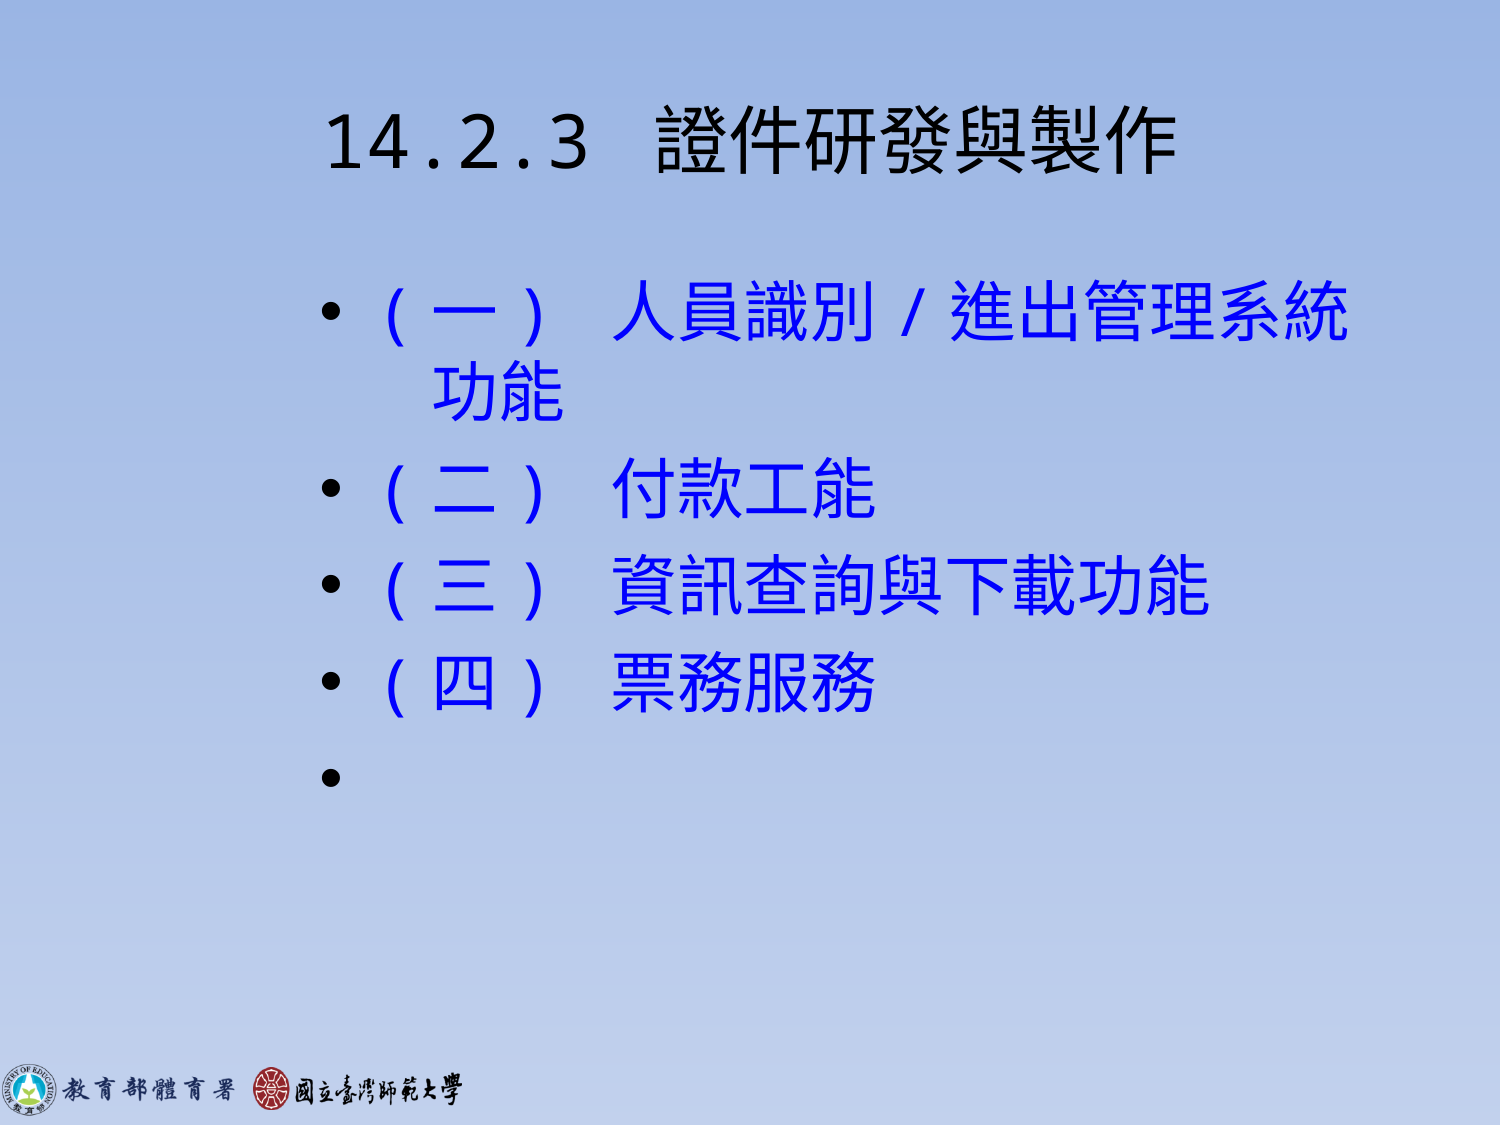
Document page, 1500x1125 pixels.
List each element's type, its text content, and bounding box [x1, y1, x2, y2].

title 14.2.3 證件研發與製作 [75, 45, 1426, 233]
list (一) 人員識別/進出管理系統功能 (二) 付款工能 (三) 資訊查詢與下載功能 (四) 票務服務 [304, 262, 1410, 833]
